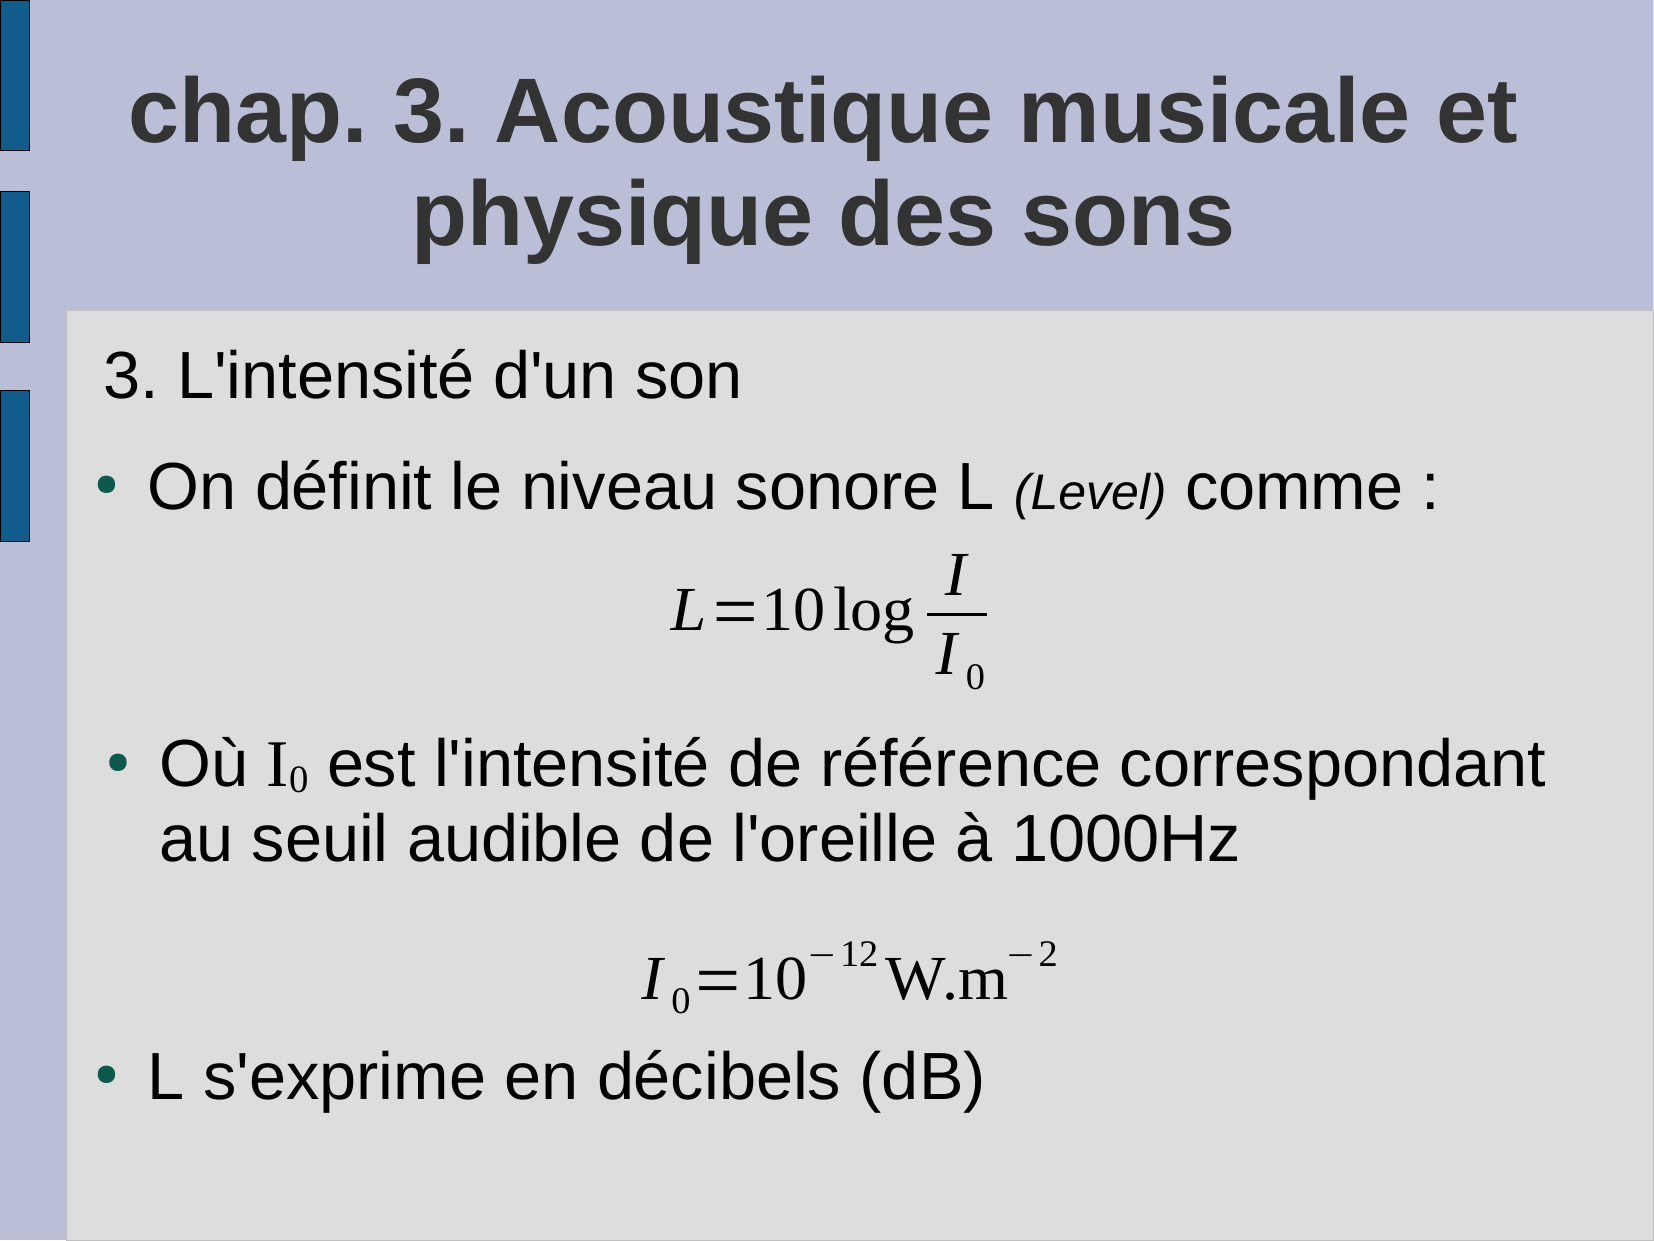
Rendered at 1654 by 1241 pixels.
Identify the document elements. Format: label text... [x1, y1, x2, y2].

chart [620, 934, 1073, 1022]
list Où I0 est l'intensité de référence correspondant au seuil audible de l'oreille à 1000Hz [88, 726, 1577, 899]
list L s'exprime en décibels (dB) [76, 1039, 1566, 1158]
chart [649, 539, 1007, 697]
title chap. 3. Acoustique musicale et physique des sons [118, 58, 1531, 266]
text_box 3. L'intensité d'un son [88, 330, 1565, 421]
list On définit le niveau sonore L (Level) comme : [76, 448, 1565, 567]
